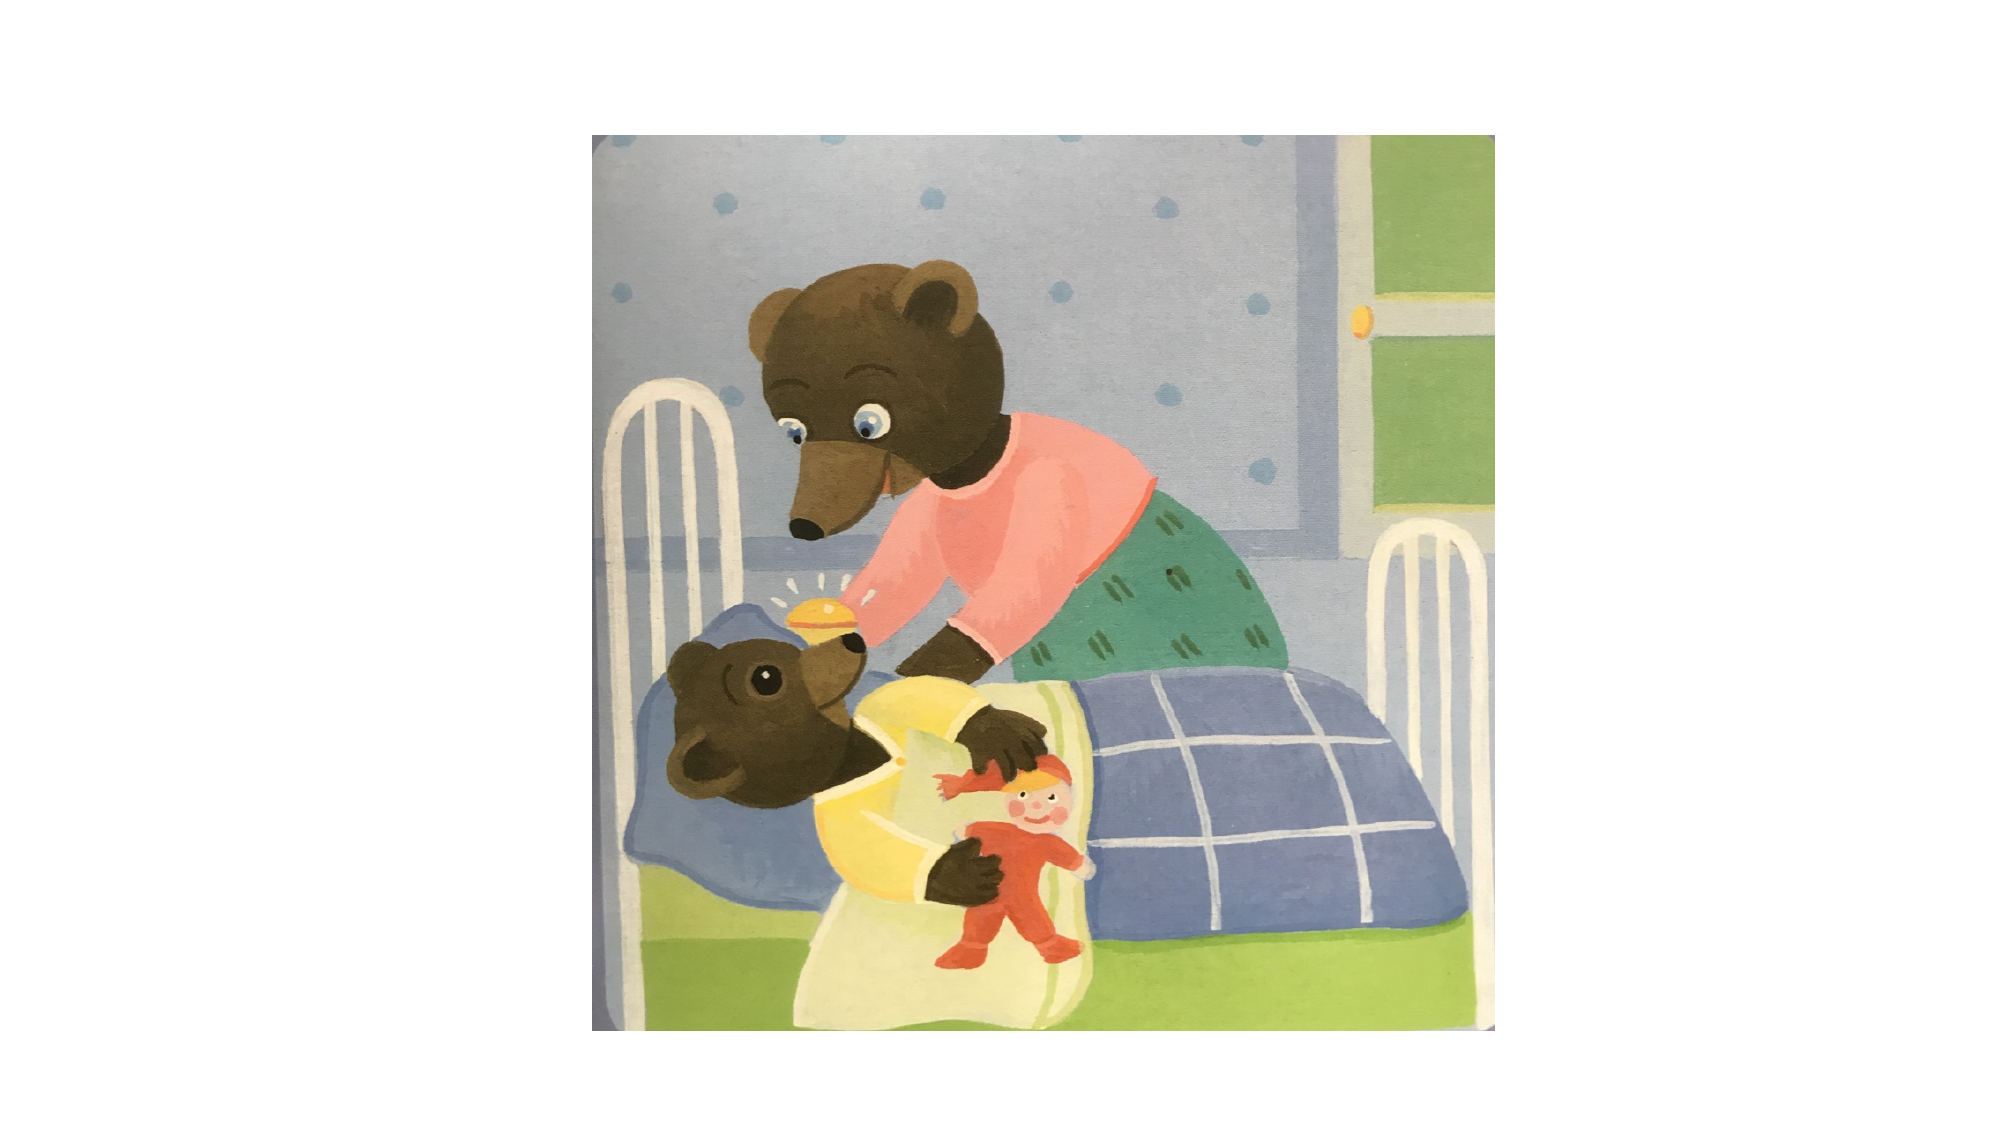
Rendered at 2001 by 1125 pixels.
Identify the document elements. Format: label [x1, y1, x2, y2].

picture [592, 135, 1495, 1031]
